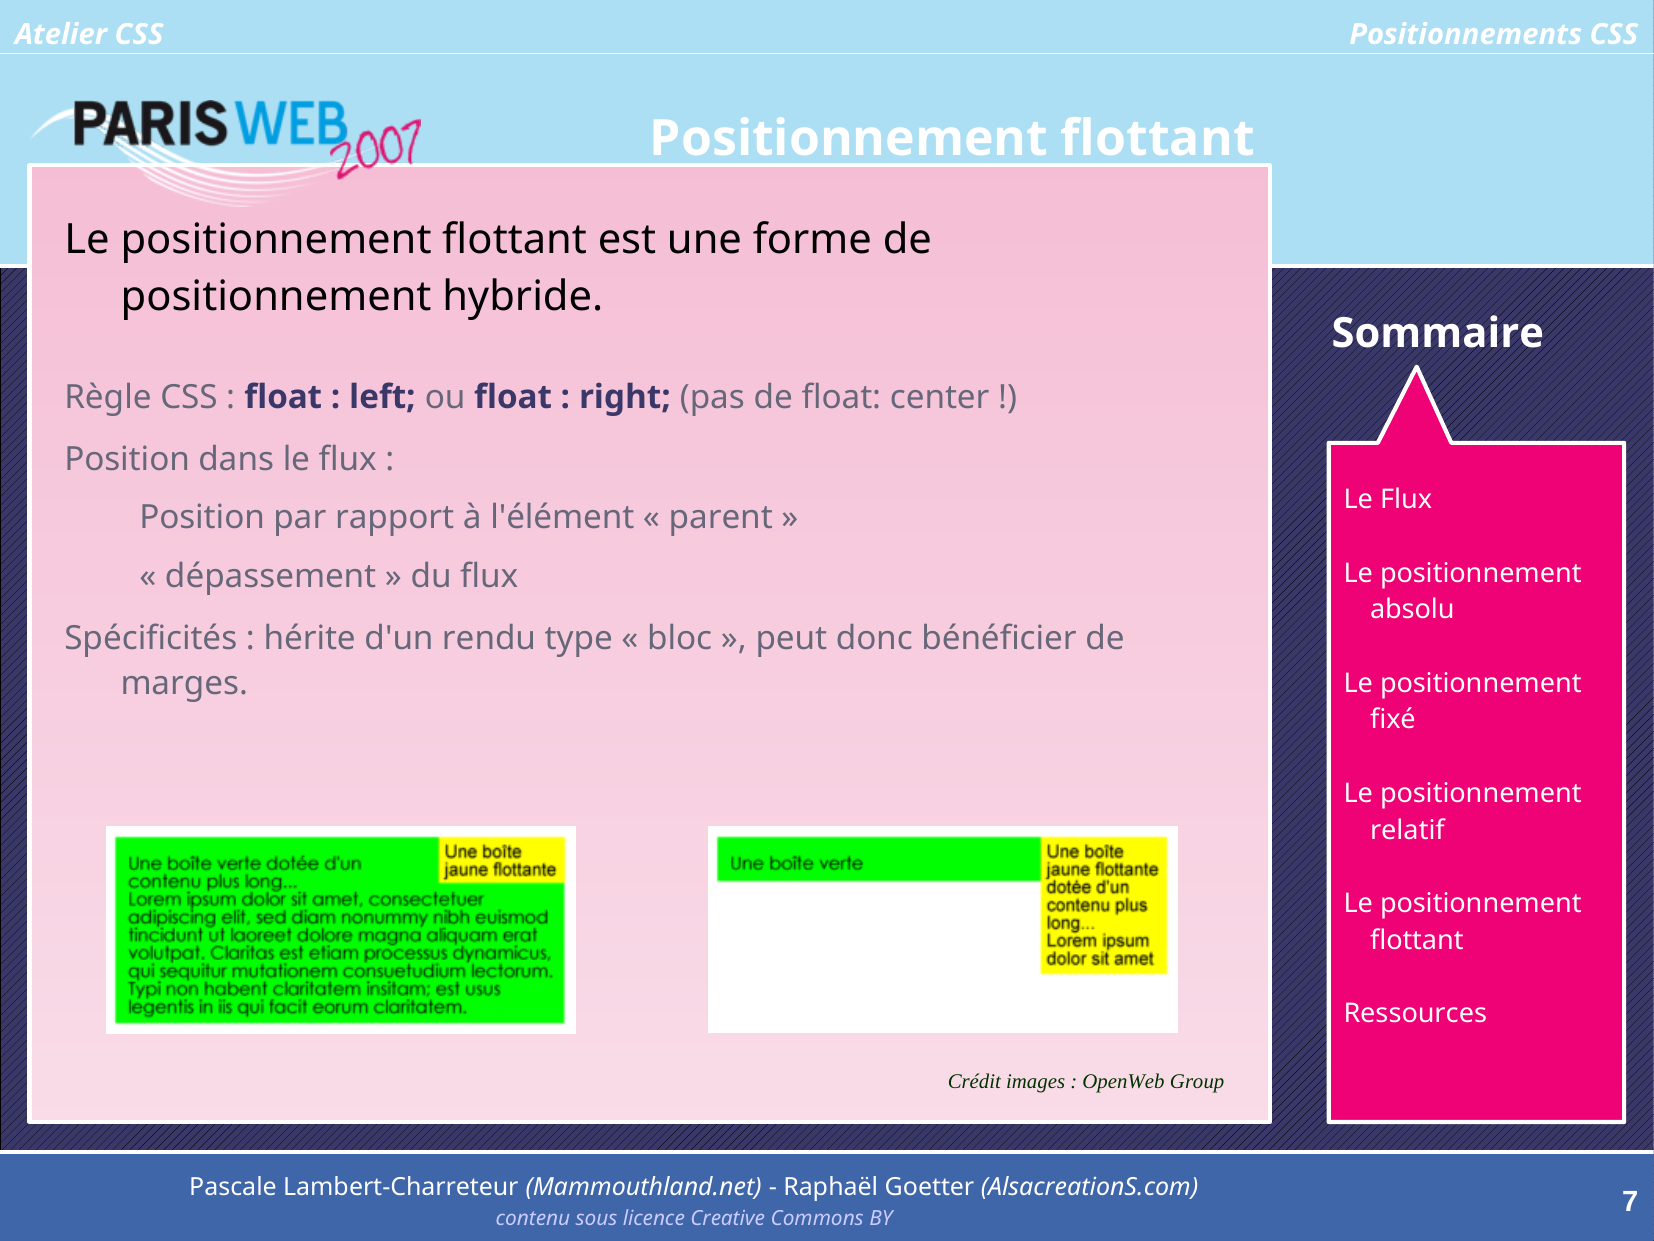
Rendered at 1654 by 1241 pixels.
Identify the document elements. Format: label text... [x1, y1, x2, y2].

picture [106, 826, 576, 1034]
picture [29, 100, 421, 207]
list Le positionnement flottant est une forme de positionnement hybride. Règle CSS : float : left; ou float : right; (pas de float: center !) Position dans le flux : Position par rapport à l'élément « parent » « dépassement » du flux Spécificités : hérite d'un rendu type « bloc », peut donc bénéficier de marges. [49, 200, 1241, 768]
text_box Positionnements CSS [1003, 5, 1654, 65]
text_box Le Flux Le positionnement absolu Le positionnement fixé Le positionnement relatif Le positionnement flottant Ressources [1328, 472, 1625, 991]
picture [708, 826, 1178, 1033]
text_box Crédit images : OpenWeb Group [933, 1063, 1258, 1102]
text_box Positionnement flottant [442, 94, 1270, 172]
